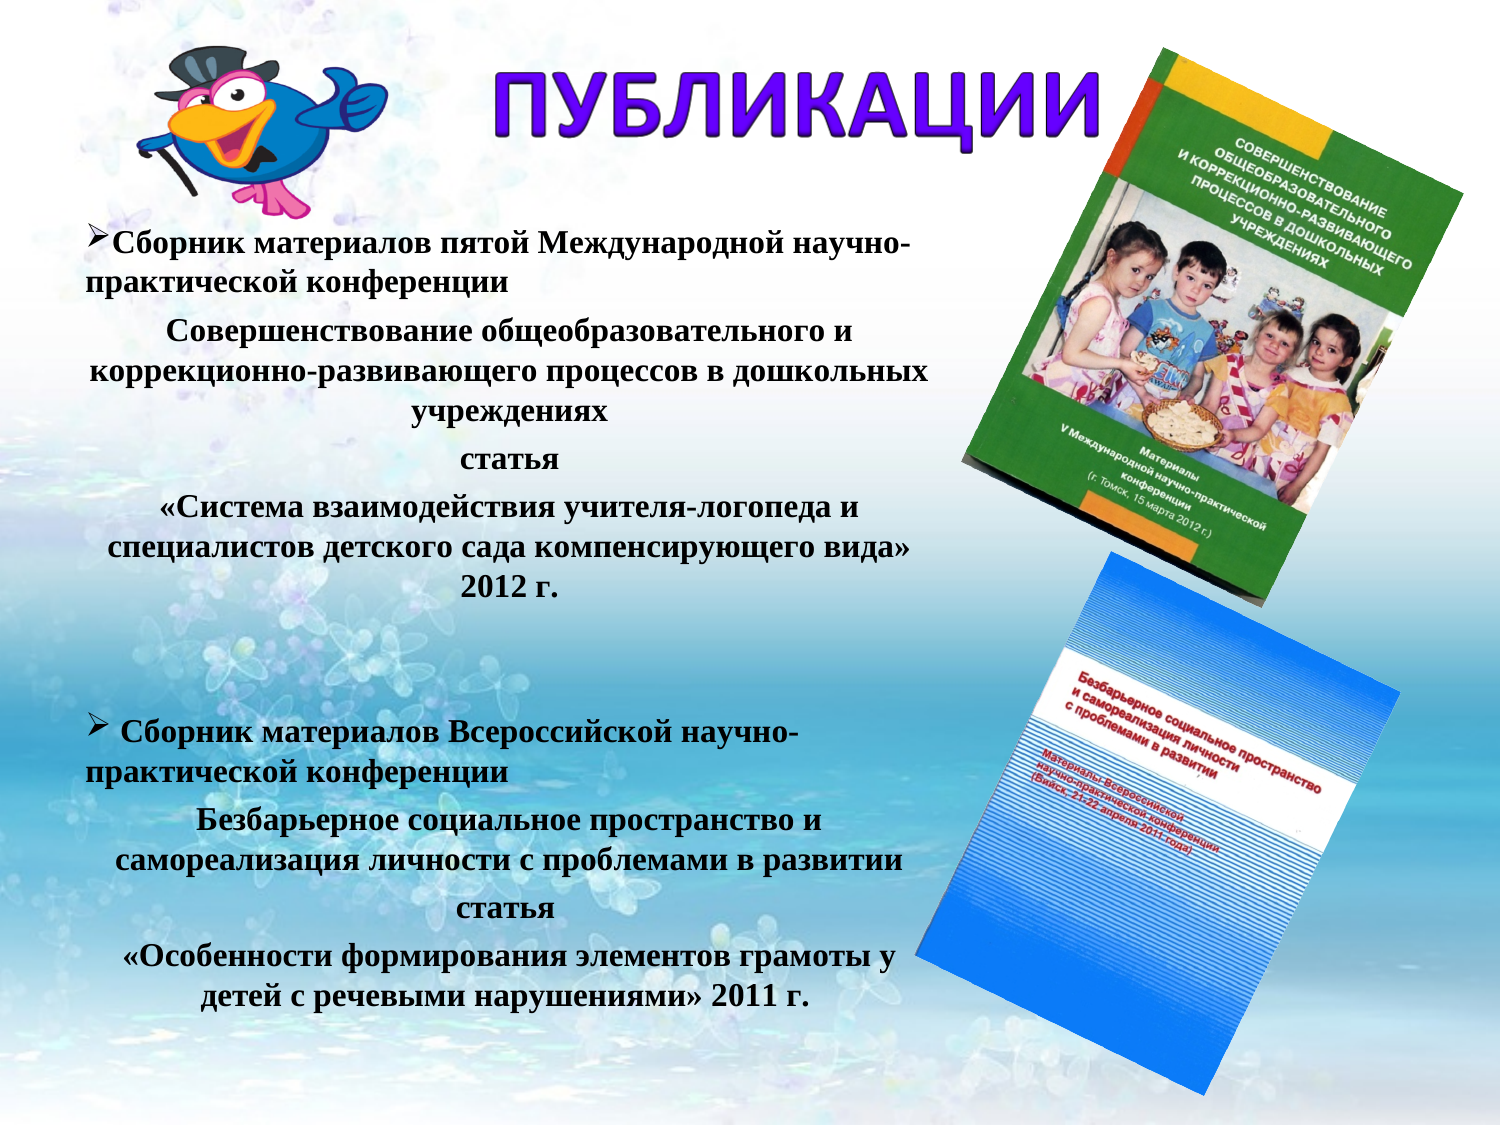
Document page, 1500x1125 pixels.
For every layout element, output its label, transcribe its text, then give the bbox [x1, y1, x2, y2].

text_box Сборник материалов пятой Международной научно-практической конференции Совершенствование общеобразовательного и коррекционно-развивающего процессов в дошкольных учреждениях статья «Система взаимодействия учителя-логопеда и специалистов детского сада компенсирующего вида» 2012 г. Сборник материалов Всероссийской научно-практической конференции Безбарьерное социальное пространство и самореализация личности с проблемами в развитии статья «Особенности формирования элементов грамоты у детей с речевыми нарушениями» 2011 г. [70, 163, 950, 1102]
picture [0, 0, 1500, 1125]
